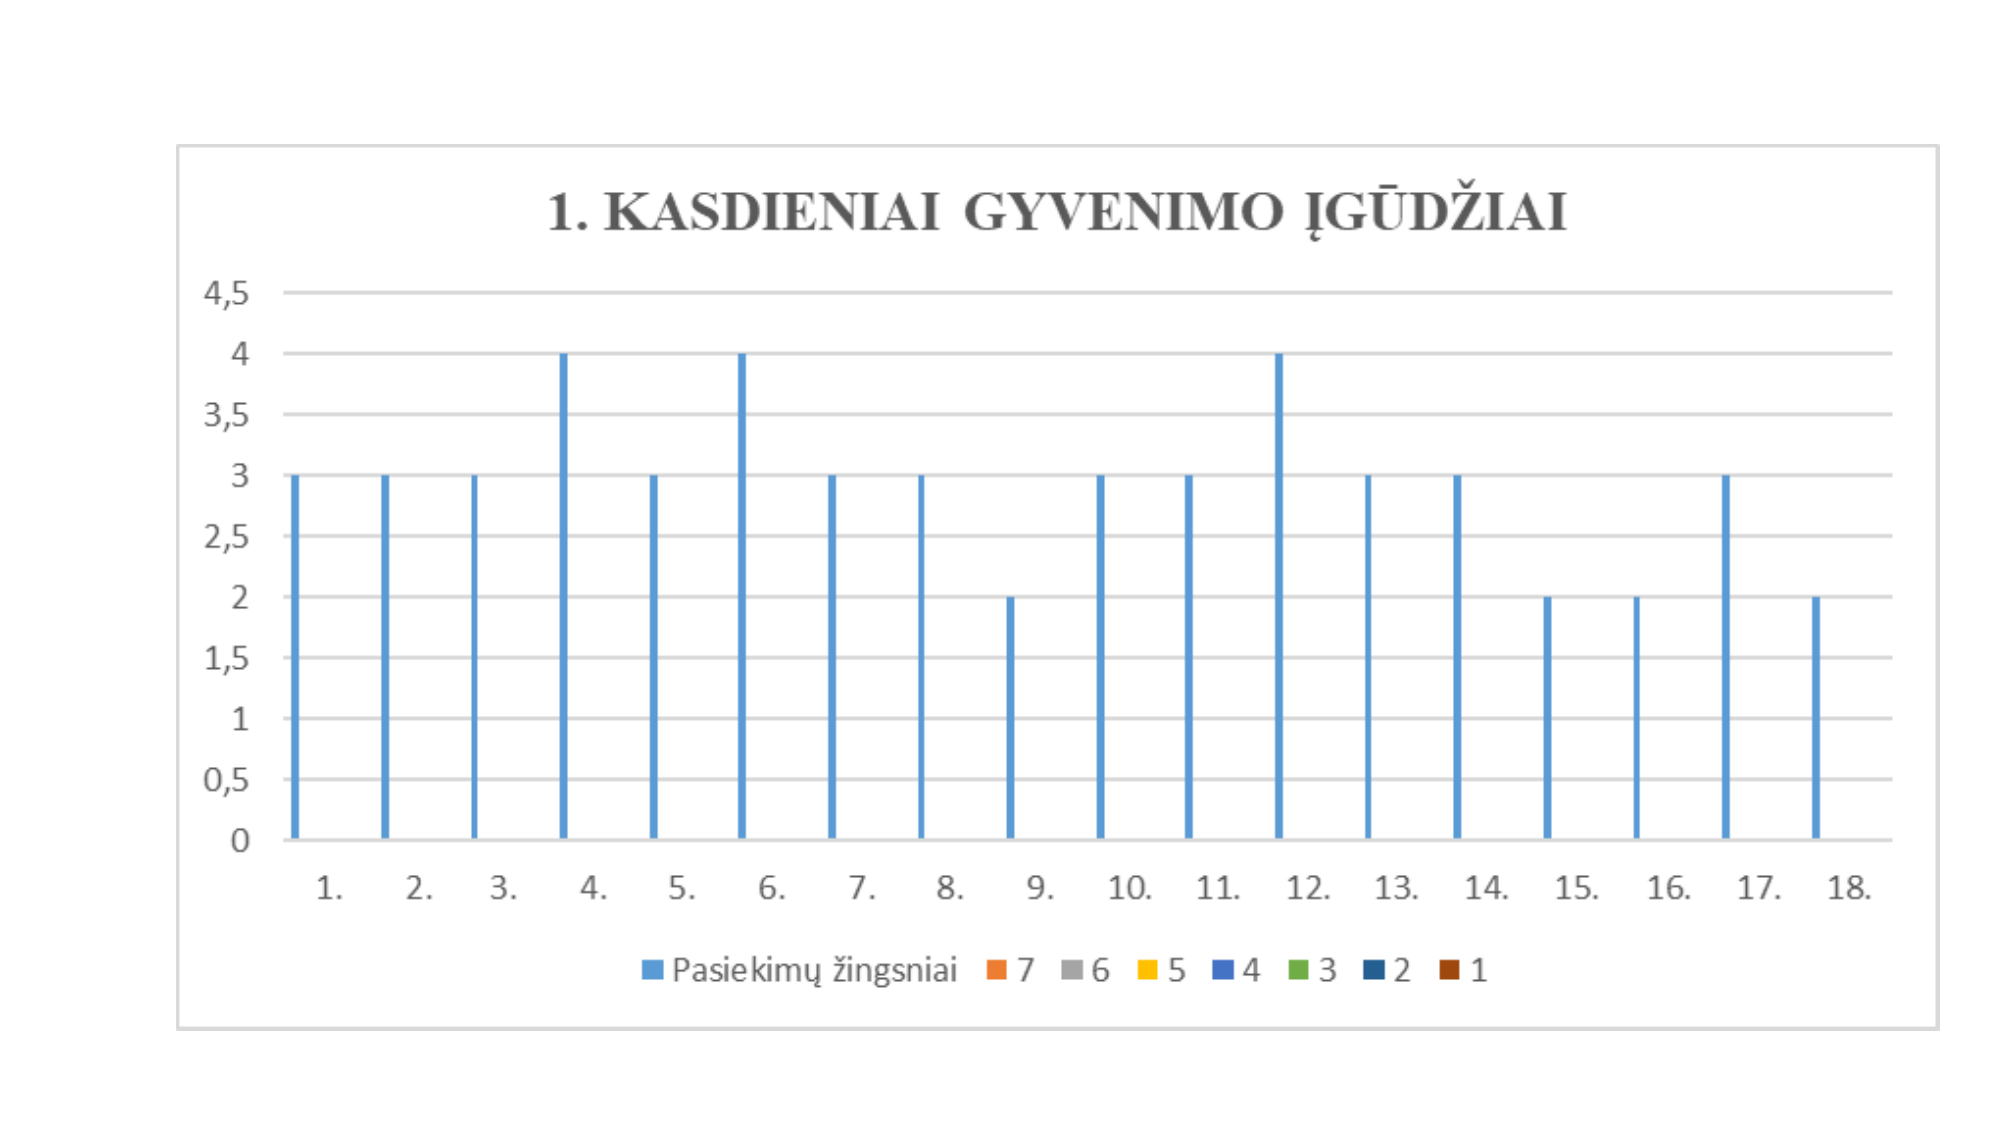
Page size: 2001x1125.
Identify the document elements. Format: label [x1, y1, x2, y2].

picture [176, 144, 1940, 1031]
